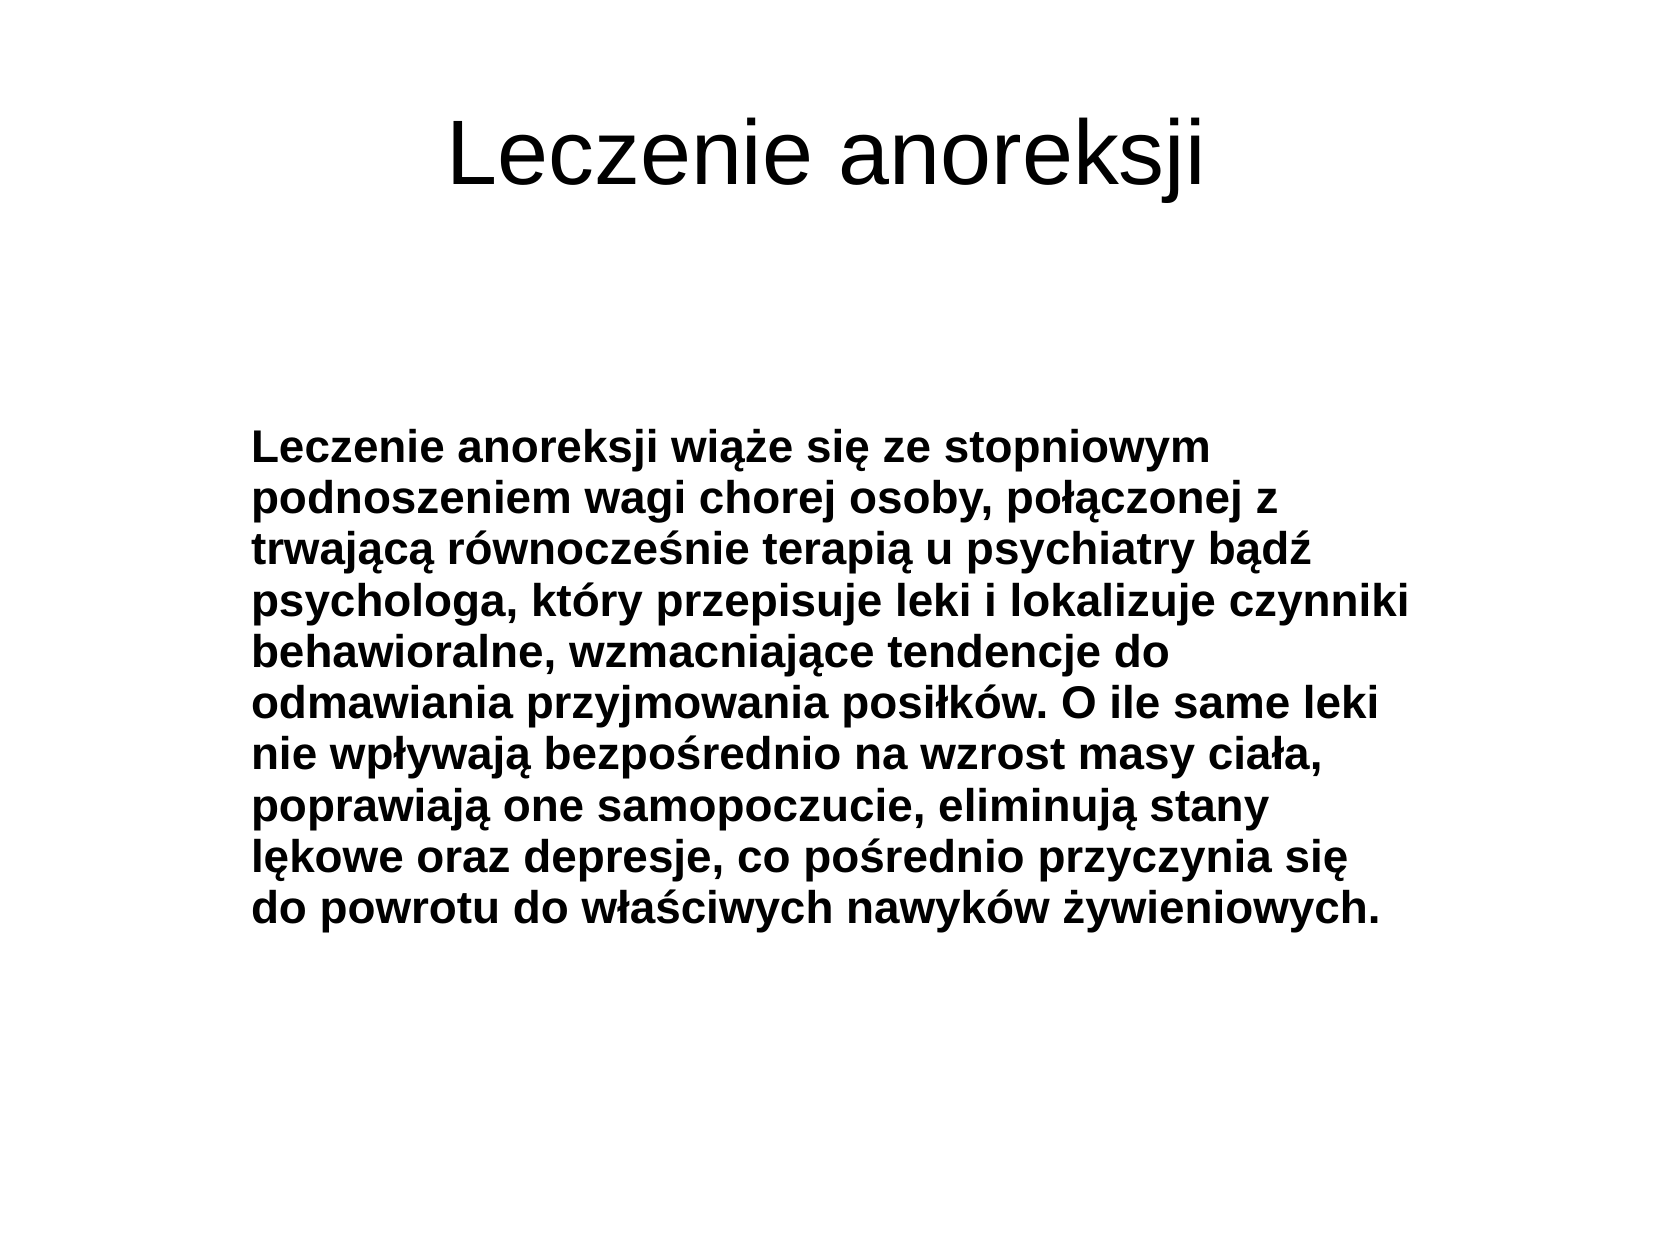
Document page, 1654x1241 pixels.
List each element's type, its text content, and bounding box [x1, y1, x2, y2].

text_box Leczenie anoreksji wiąże się ze stopniowym podnoszeniem wagi chorej osoby, połączonej z trwającą równocześnie terapią u psychiatry bądź psychologa, który przepisuje leki i lokalizuje czynniki behawioralne, wzmacniające tendencje do odmawiania przyjmowania posiłków. O ile same leki nie wpływają bezpośrednio na wzrost masy ciała, poprawiają one samopoczucie, eliminują stany lękowe oraz depresje, co pośrednio przyczynia się do powrotu do właściwych nawyków żywieniowych. [236, 413, 1432, 951]
title Leczenie anoreksji [82, 49, 1571, 257]
